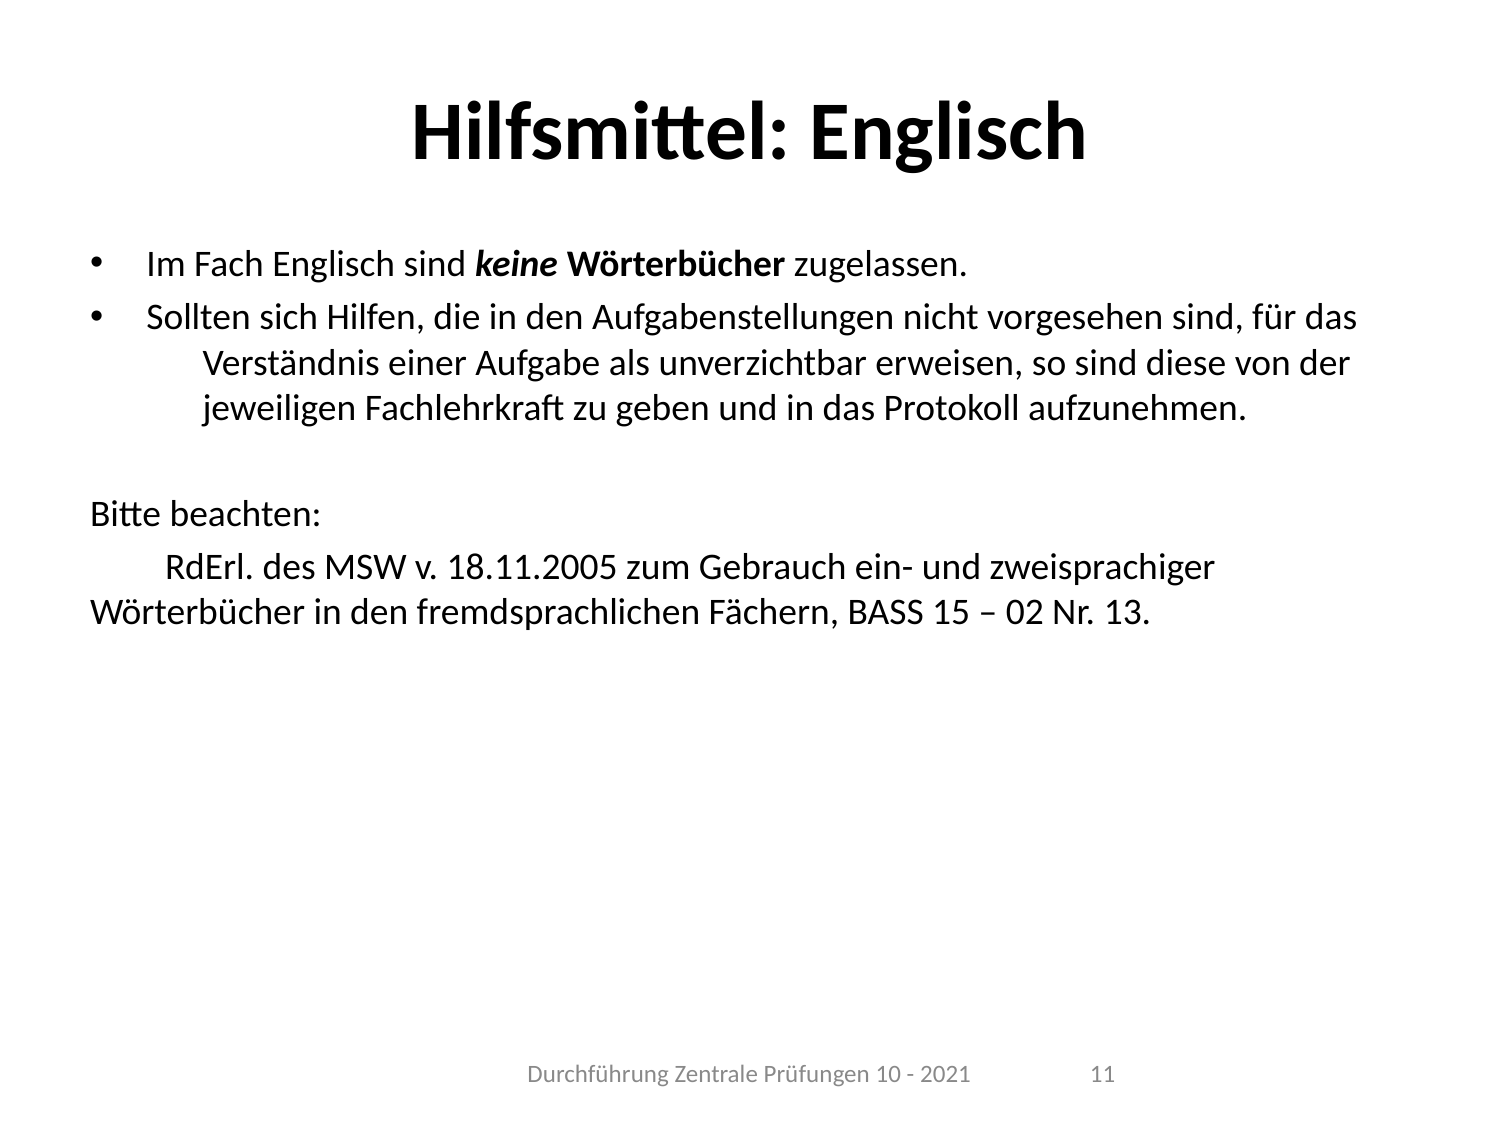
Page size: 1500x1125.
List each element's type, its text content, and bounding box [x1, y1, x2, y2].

title Hilfsmittel: Englisch [75, 45, 1426, 209]
text_box Durchführung Zentrale Prüfungen 10 - 2021 [512, 1042, 988, 1103]
text_box 11 [1074, 1042, 1426, 1103]
list Im Fach Englisch sind keine Wörterbücher zugelassen. Sollten sich Hilfen, die in den Aufgabenstellungen nicht vorgesehen sind, für das Verständnis einer Aufgabe als unverzichtbar erweisen, so sind diese von der jeweiligen Fachlehrkraft zu geben und in das Protokoll aufzunehmen. Bitte beachten: RdErl. des MSW v. 18.11.2005 zum Gebrauch ein- und zweisprachiger Wörterbücher in den fremdsprachlichen Fächern, BASS 15 – 02 Nr. 13. [75, 231, 1426, 1005]
